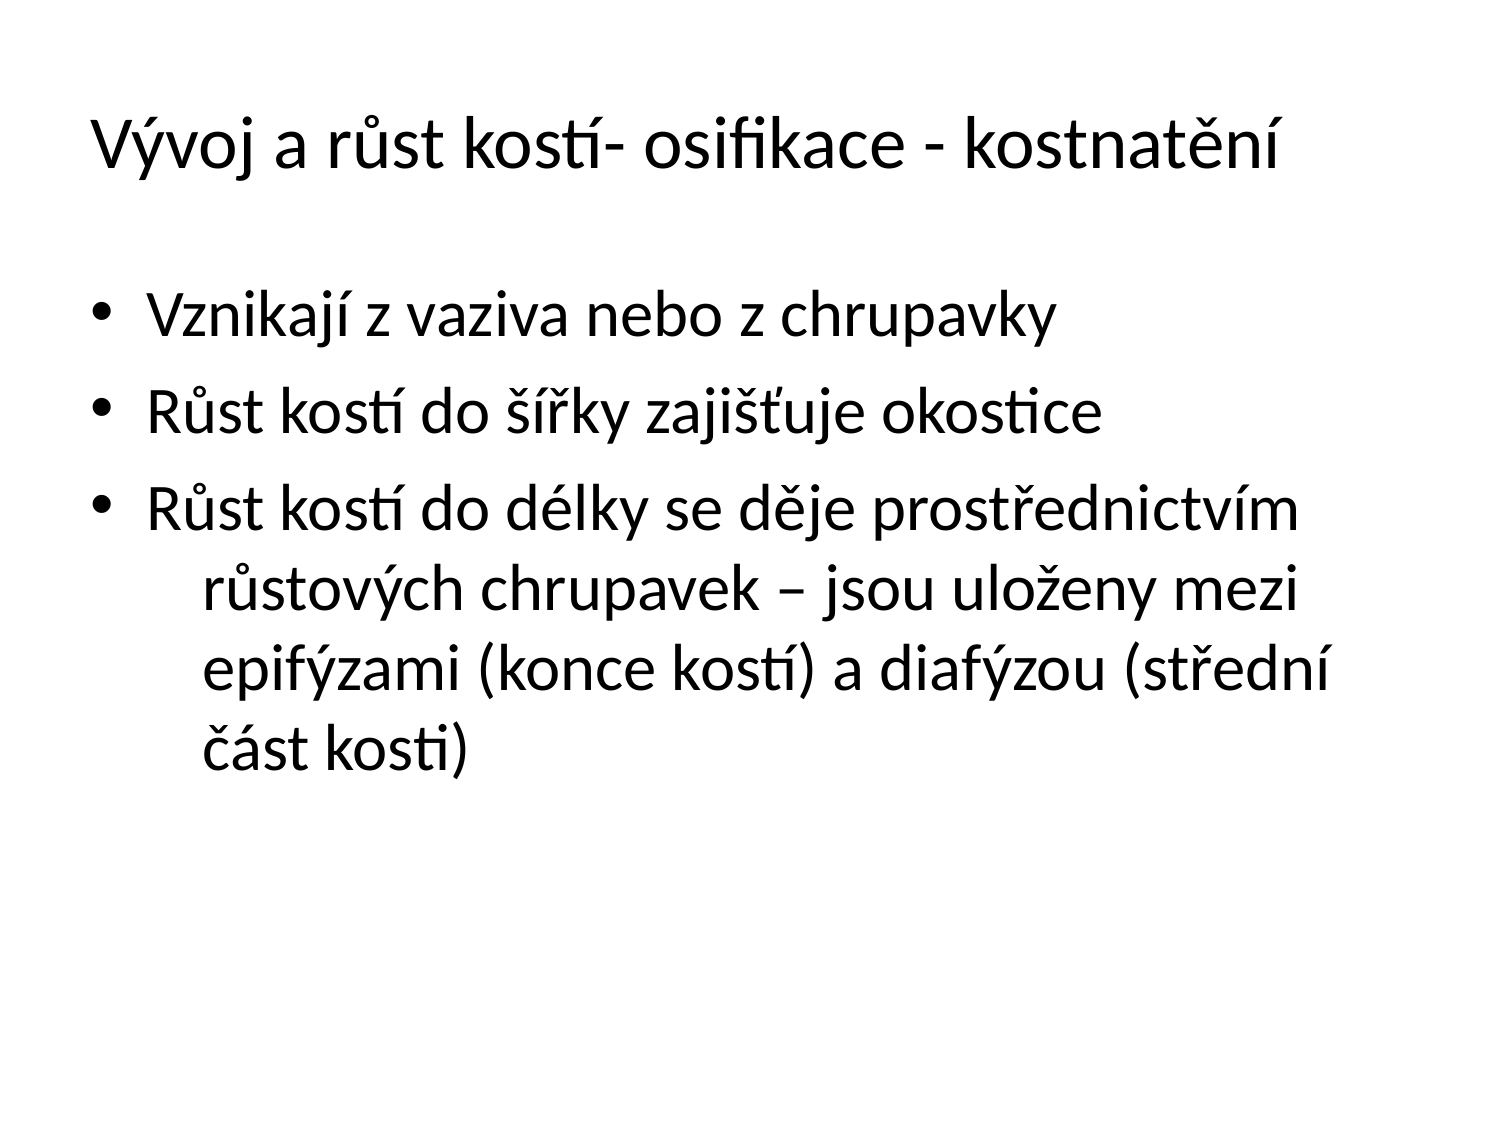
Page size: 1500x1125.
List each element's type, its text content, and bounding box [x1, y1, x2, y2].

title Vývoj a růst kostí- osifikace - kostnatění [75, 45, 1426, 233]
list Vznikají z vaziva nebo z chrupavky Růst kostí do šířky zajišťuje okostice Růst kostí do délky se děje prostřednictvím růstových chrupavek – jsou uloženy mezi epifýzami (konce kostí) a diafýzou (střední část kosti) [75, 262, 1426, 1005]
